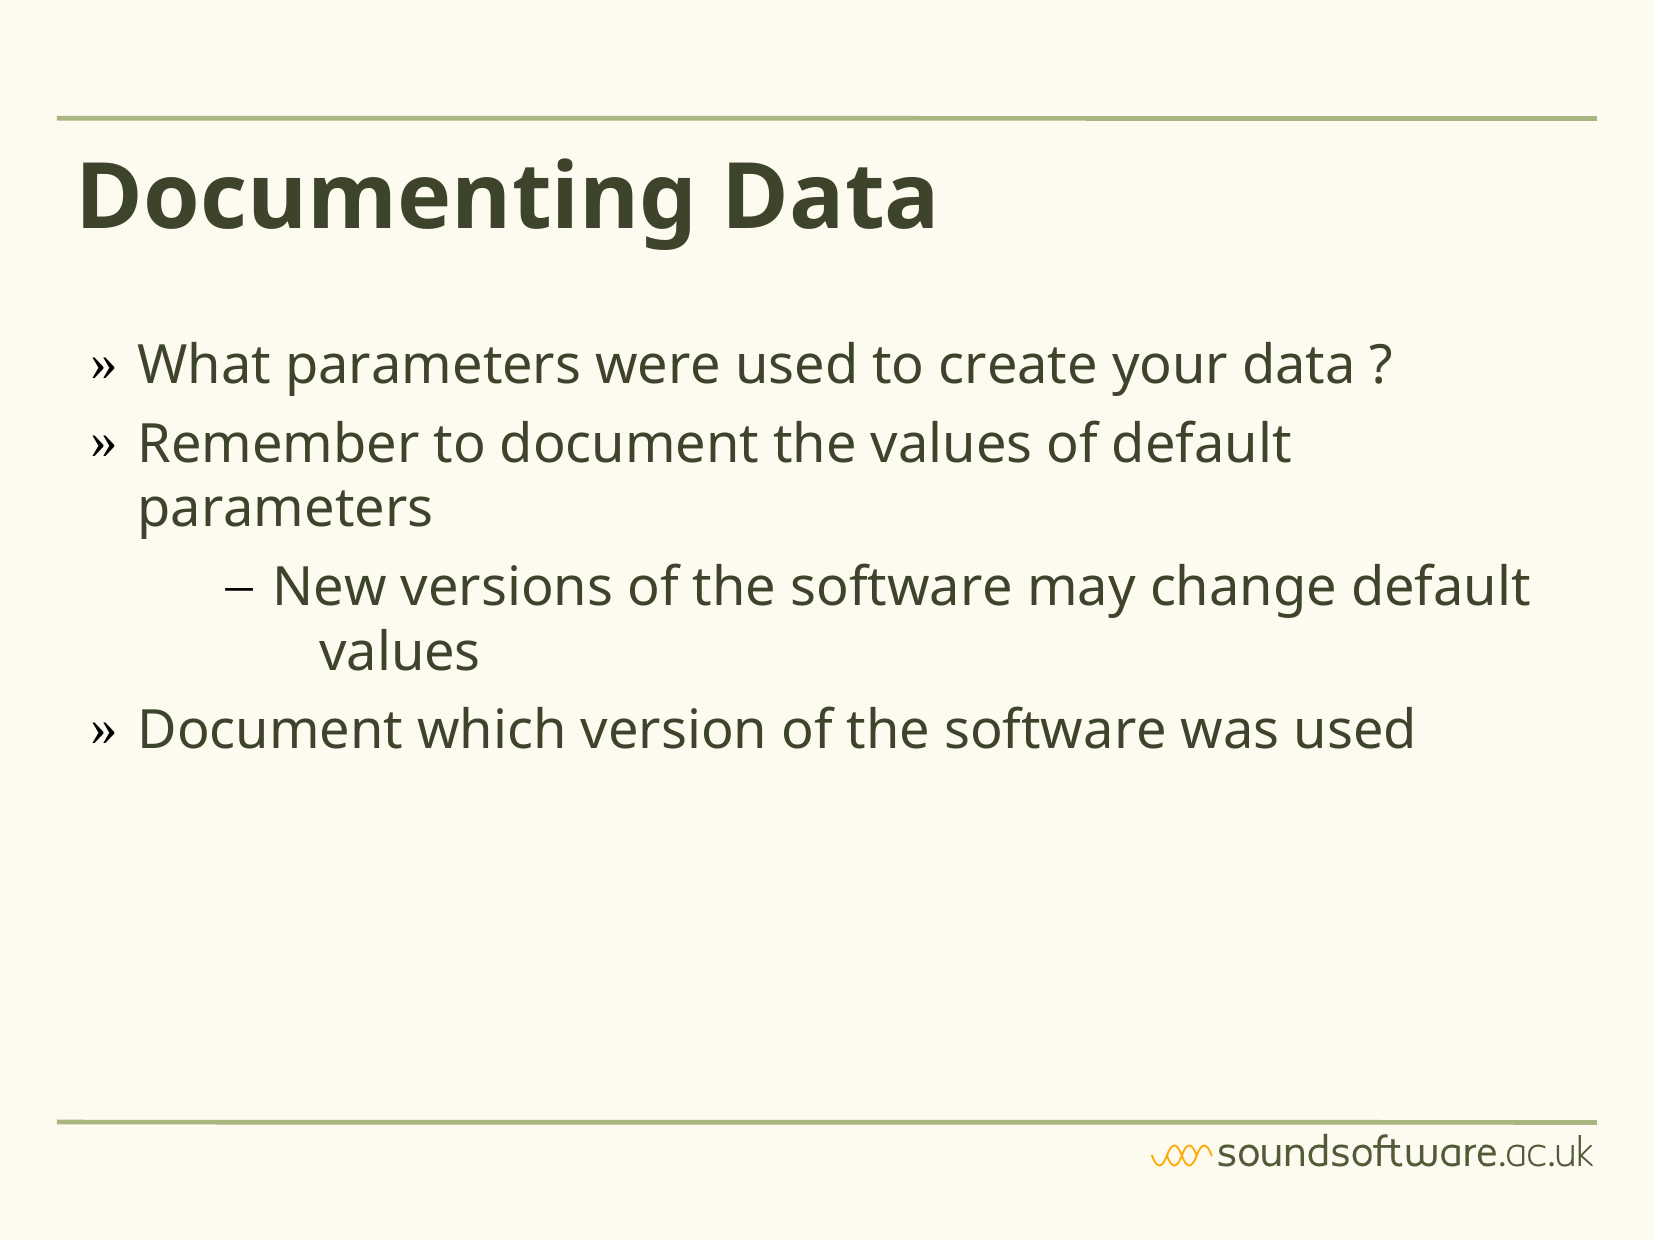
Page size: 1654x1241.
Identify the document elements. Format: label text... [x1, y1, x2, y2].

title Documenting Data [59, 109, 1594, 274]
picture [1151, 1140, 1593, 1167]
list What parameters were used to create your data ? Remember to document the values of default parameters New versions of the software may change default values Document which version of the software was used [59, 321, 1594, 1140]
